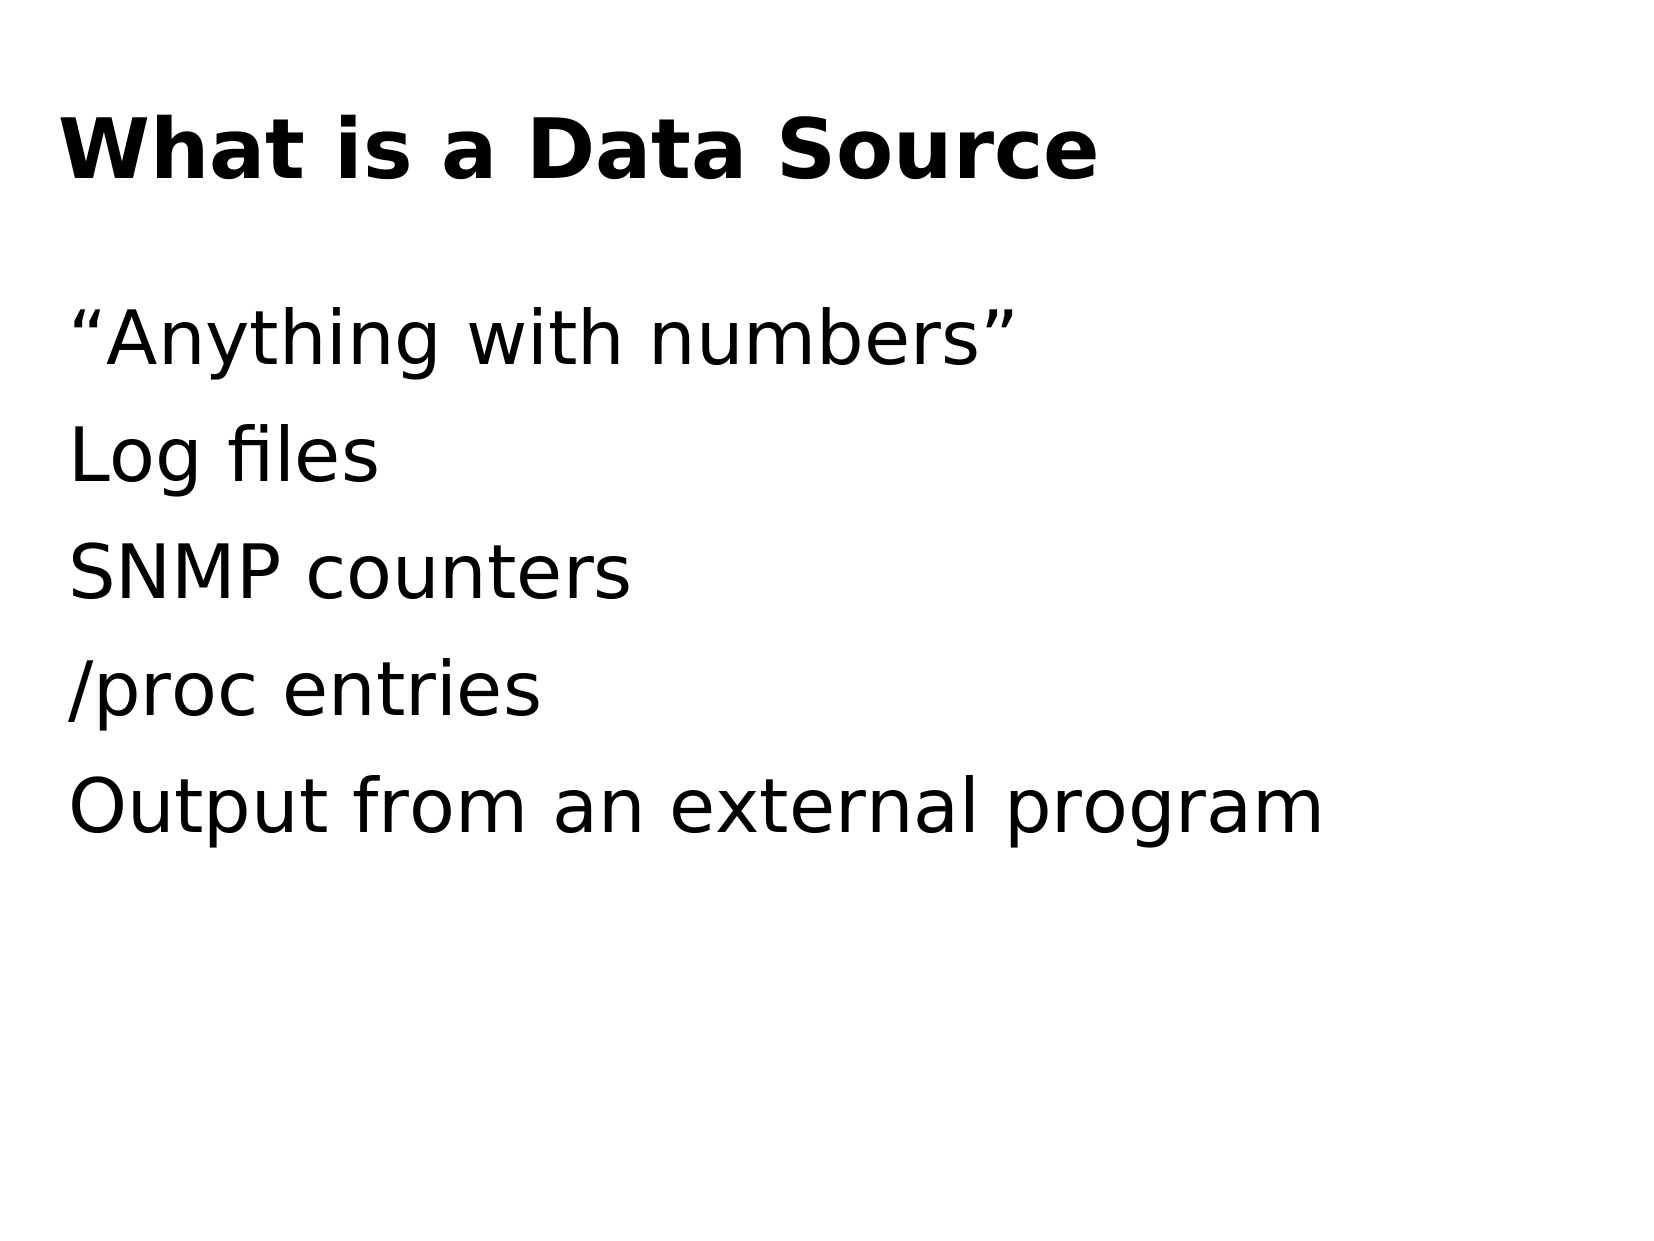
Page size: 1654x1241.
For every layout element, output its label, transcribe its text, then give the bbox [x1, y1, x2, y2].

title What is a Data Source [59, 75, 1607, 225]
list “Anything with numbers” Log files SNMP counters /proc entries Output from an external program [50, 295, 1571, 1099]
